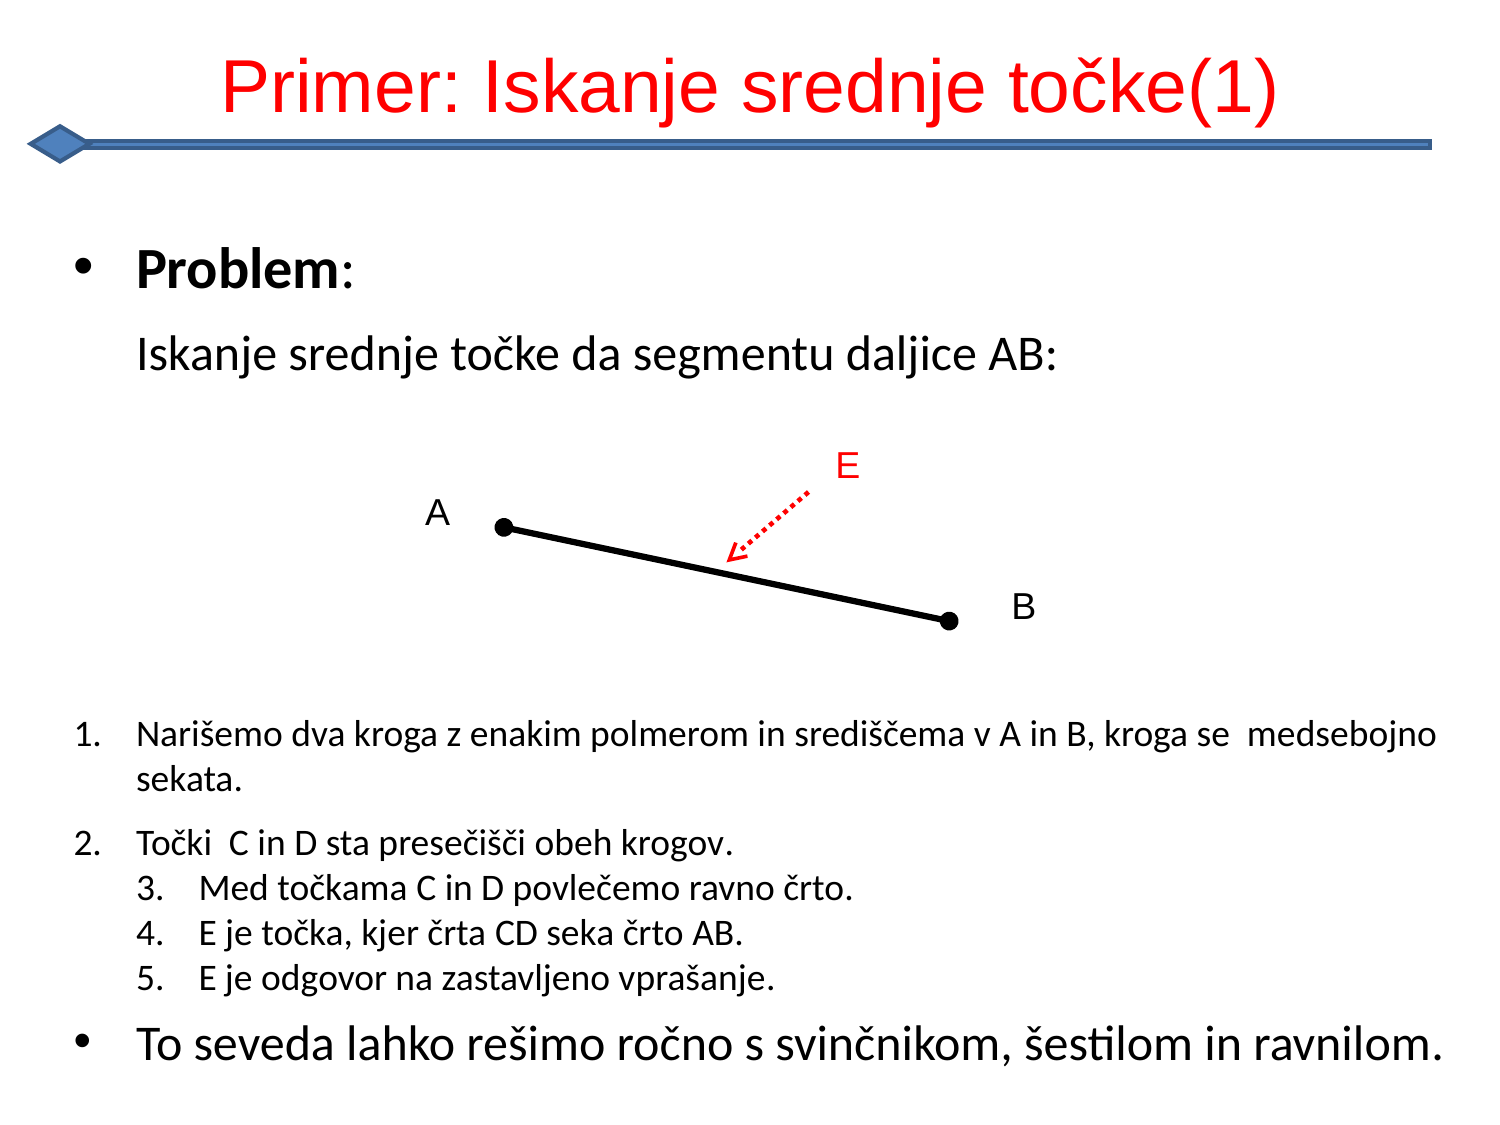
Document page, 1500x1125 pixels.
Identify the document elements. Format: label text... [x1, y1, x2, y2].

text_box A [410, 480, 466, 541]
title Primer: Iskanje srednje točke(1) [75, 23, 1426, 141]
list Problem: Iskanje srednje točke da segmentu daljice AB: Narišemo dva kroga z enakim polmerom in središčema v A in B, kroga se medsebojno sekata. Točki C in D sta presečišči obeh krogov. 3. Med točkama C in D povlečemo ravno črto. 4. E je točka, kjer črta CD seka črto AB. 5. E je odgovor na zastavljeno vprašanje. To seveda lahko rešimo ročno s svinčnikom, šestilom in ravnilom. [58, 222, 1465, 1125]
text_box E [820, 433, 876, 494]
text_box B [996, 574, 1052, 635]
